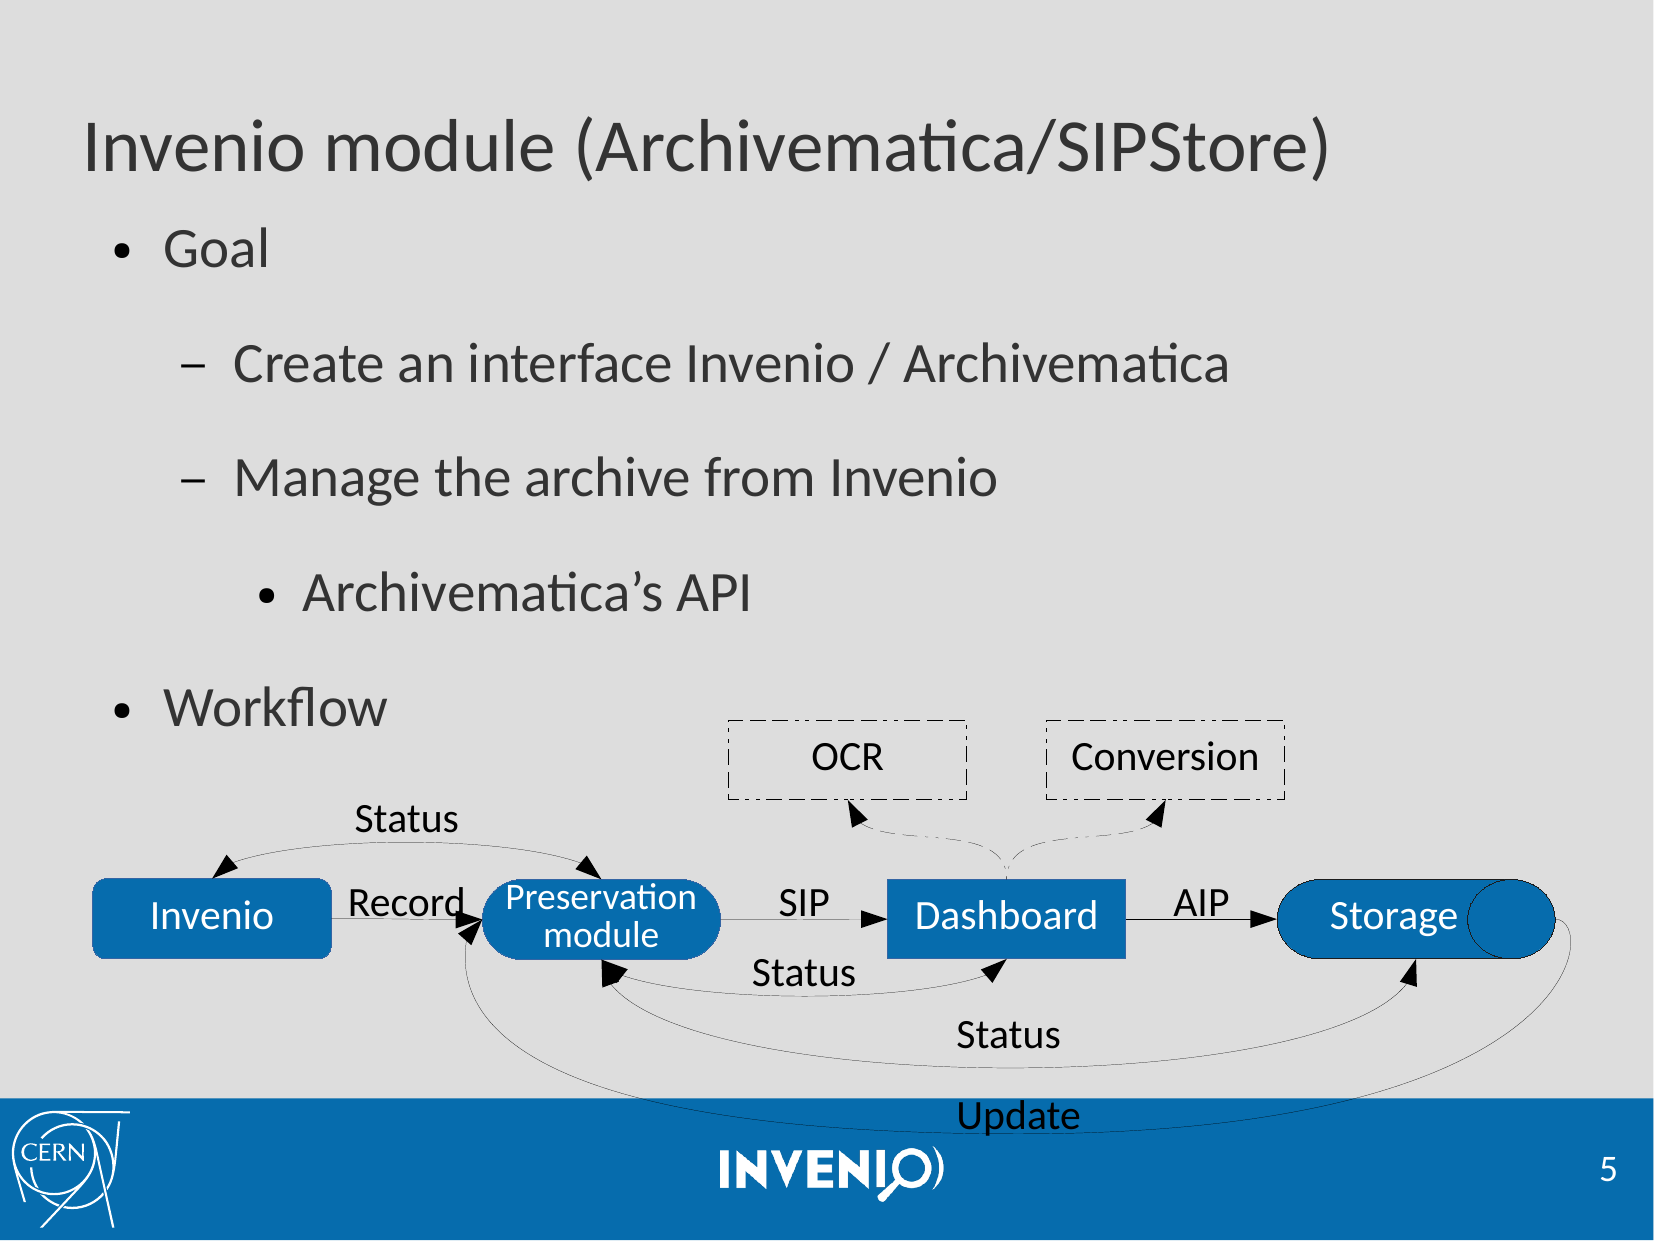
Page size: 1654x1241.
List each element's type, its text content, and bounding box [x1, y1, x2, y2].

text_box Storage [1277, 879, 1556, 959]
text_box Preservation module [482, 879, 721, 960]
text_box Invenio [92, 878, 332, 959]
list Goal Create an interface Invenio / Archivematica Manage the archive from Invenio Archivematica’s API Workflow [94, 224, 1583, 745]
text_box OCR [728, 720, 967, 800]
title Invenio module (Archivematica/SIPStore) [82, 49, 1571, 257]
text_box Conversion [1046, 720, 1285, 800]
text_box Dashboard [887, 879, 1126, 959]
picture [720, 1145, 944, 1202]
